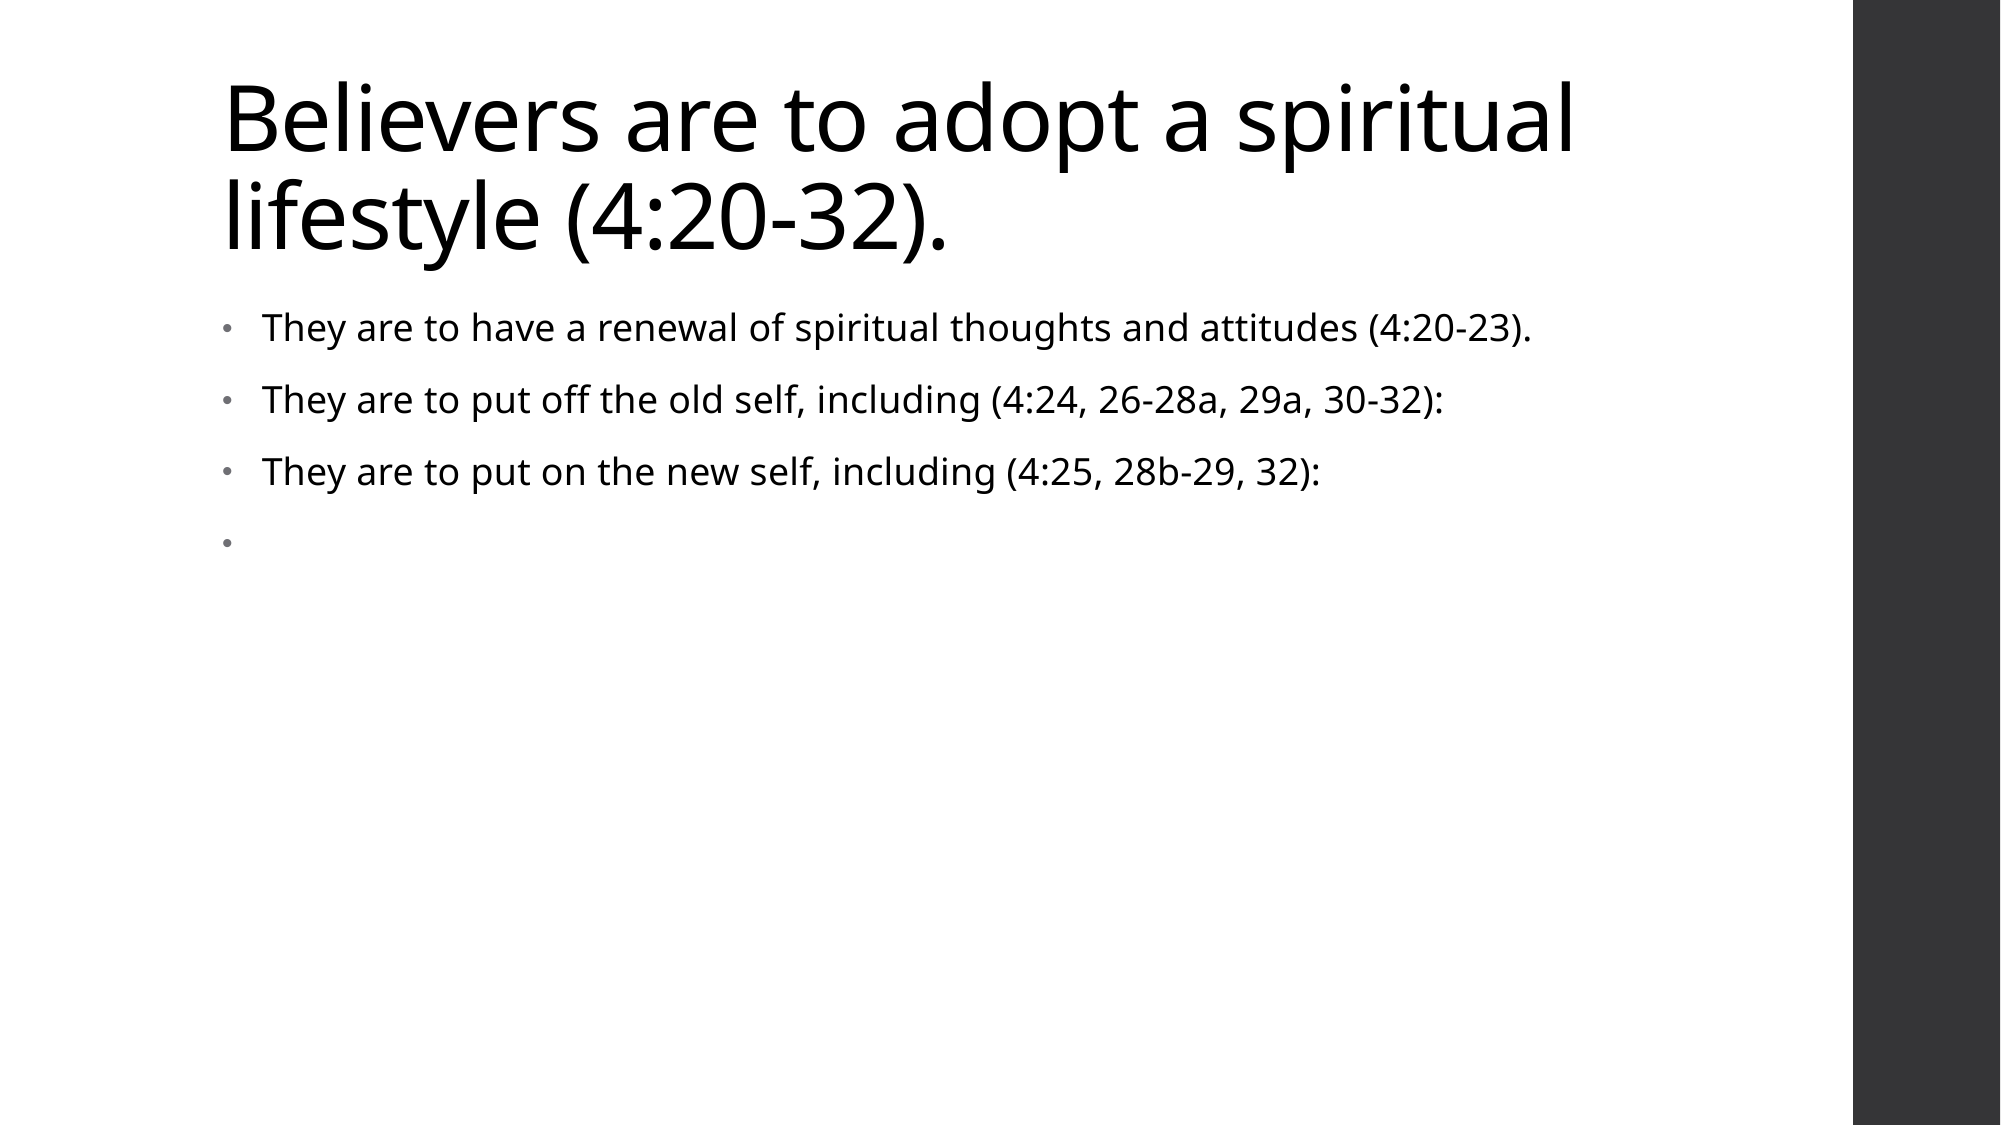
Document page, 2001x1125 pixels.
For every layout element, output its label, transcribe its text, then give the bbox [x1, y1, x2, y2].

list They are to have a renewal of spiritual thoughts and attitudes (4:20-23). They are to put off the old self, including (4:24, 26-28a, 29a, 30-32): They are to put on the new self, including (4:25, 28b-29, 32): [206, 299, 1617, 1014]
title Believers are to adopt a spiritual lifestyle (4:20-32). [206, 60, 1797, 278]
